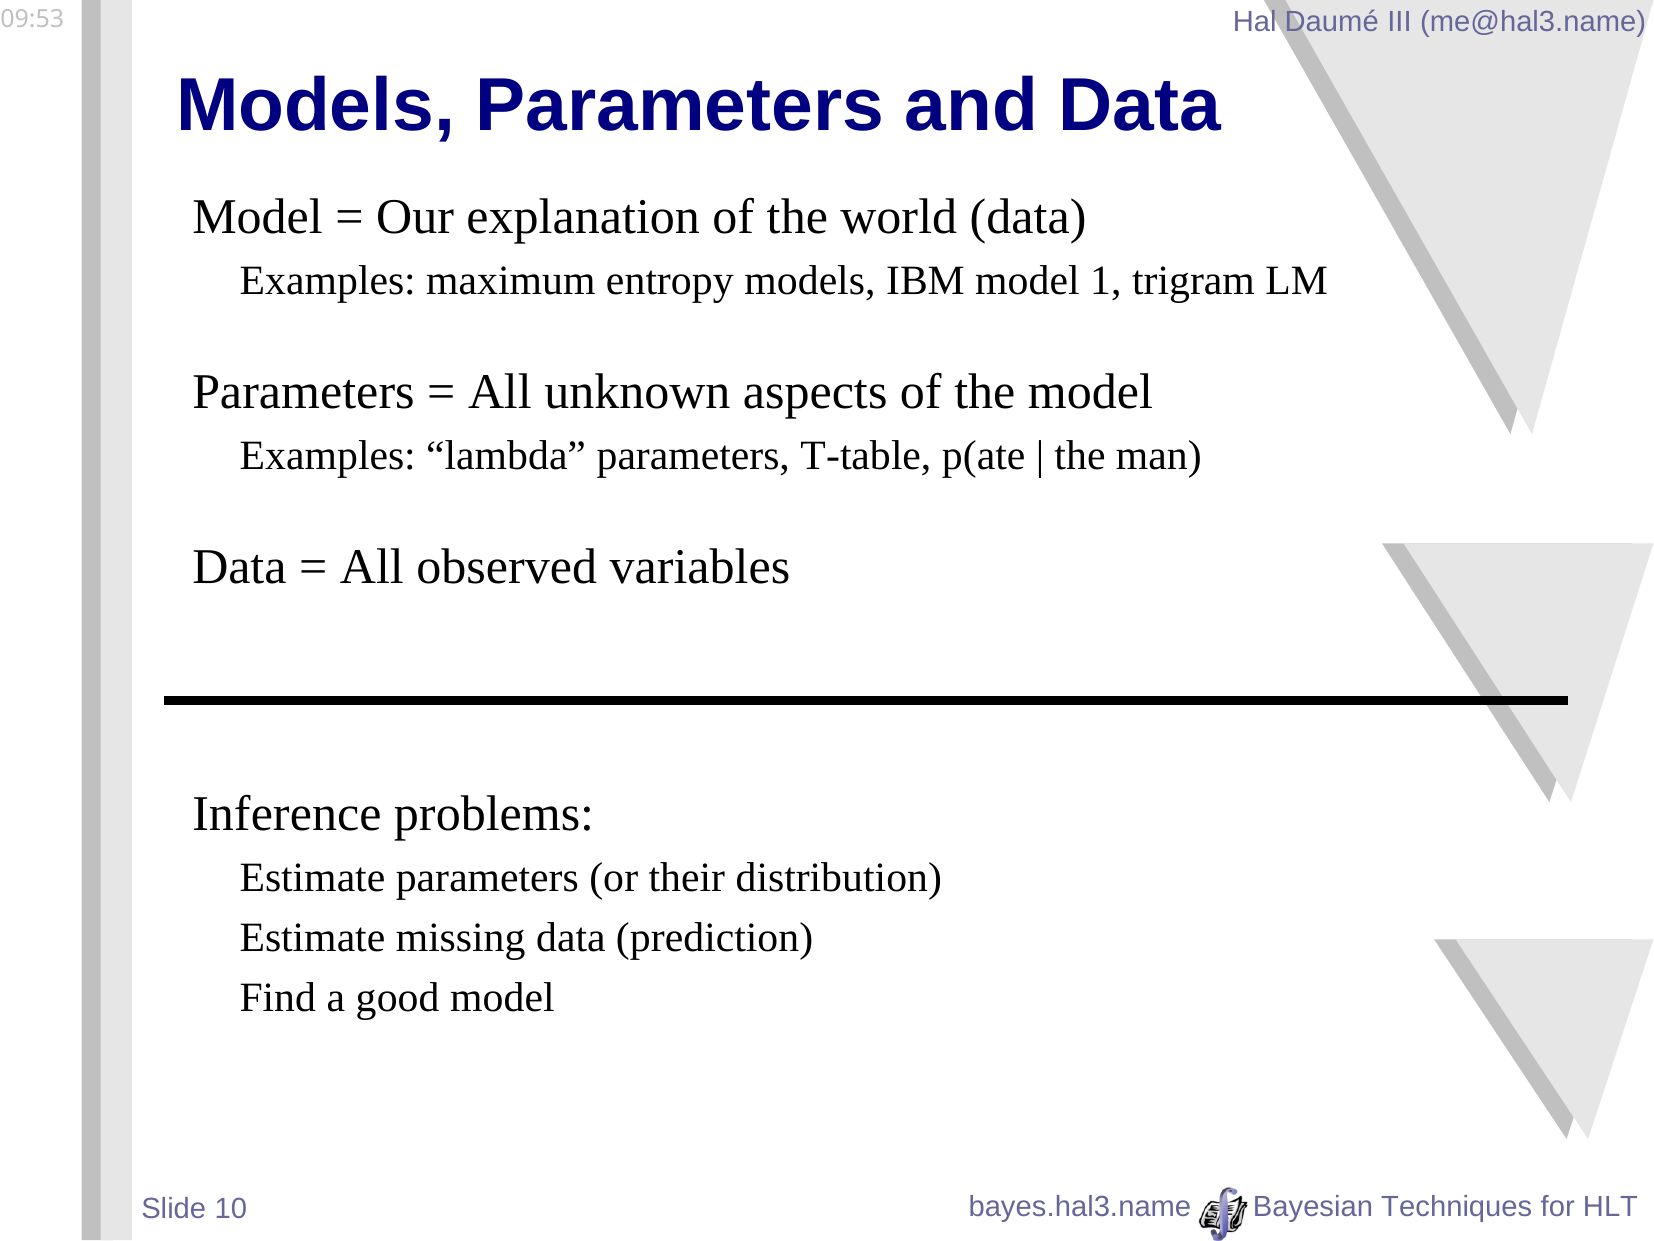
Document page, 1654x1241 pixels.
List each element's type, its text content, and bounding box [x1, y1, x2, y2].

list Inference problems: Estimate parameters (or their distribution) Estimate missing data (prediction) Find a good model [180, 785, 1512, 1241]
list Model = Our explanation of the world (data) Examples: maximum entropy models, IBM model 1, trigram LM Parameters = All unknown aspects of the model Examples: “lambda” parameters, T-table, p(ate | the man) Data = All observed variables [180, 188, 1512, 654]
title Models, Parameters and Data [176, 44, 1509, 166]
